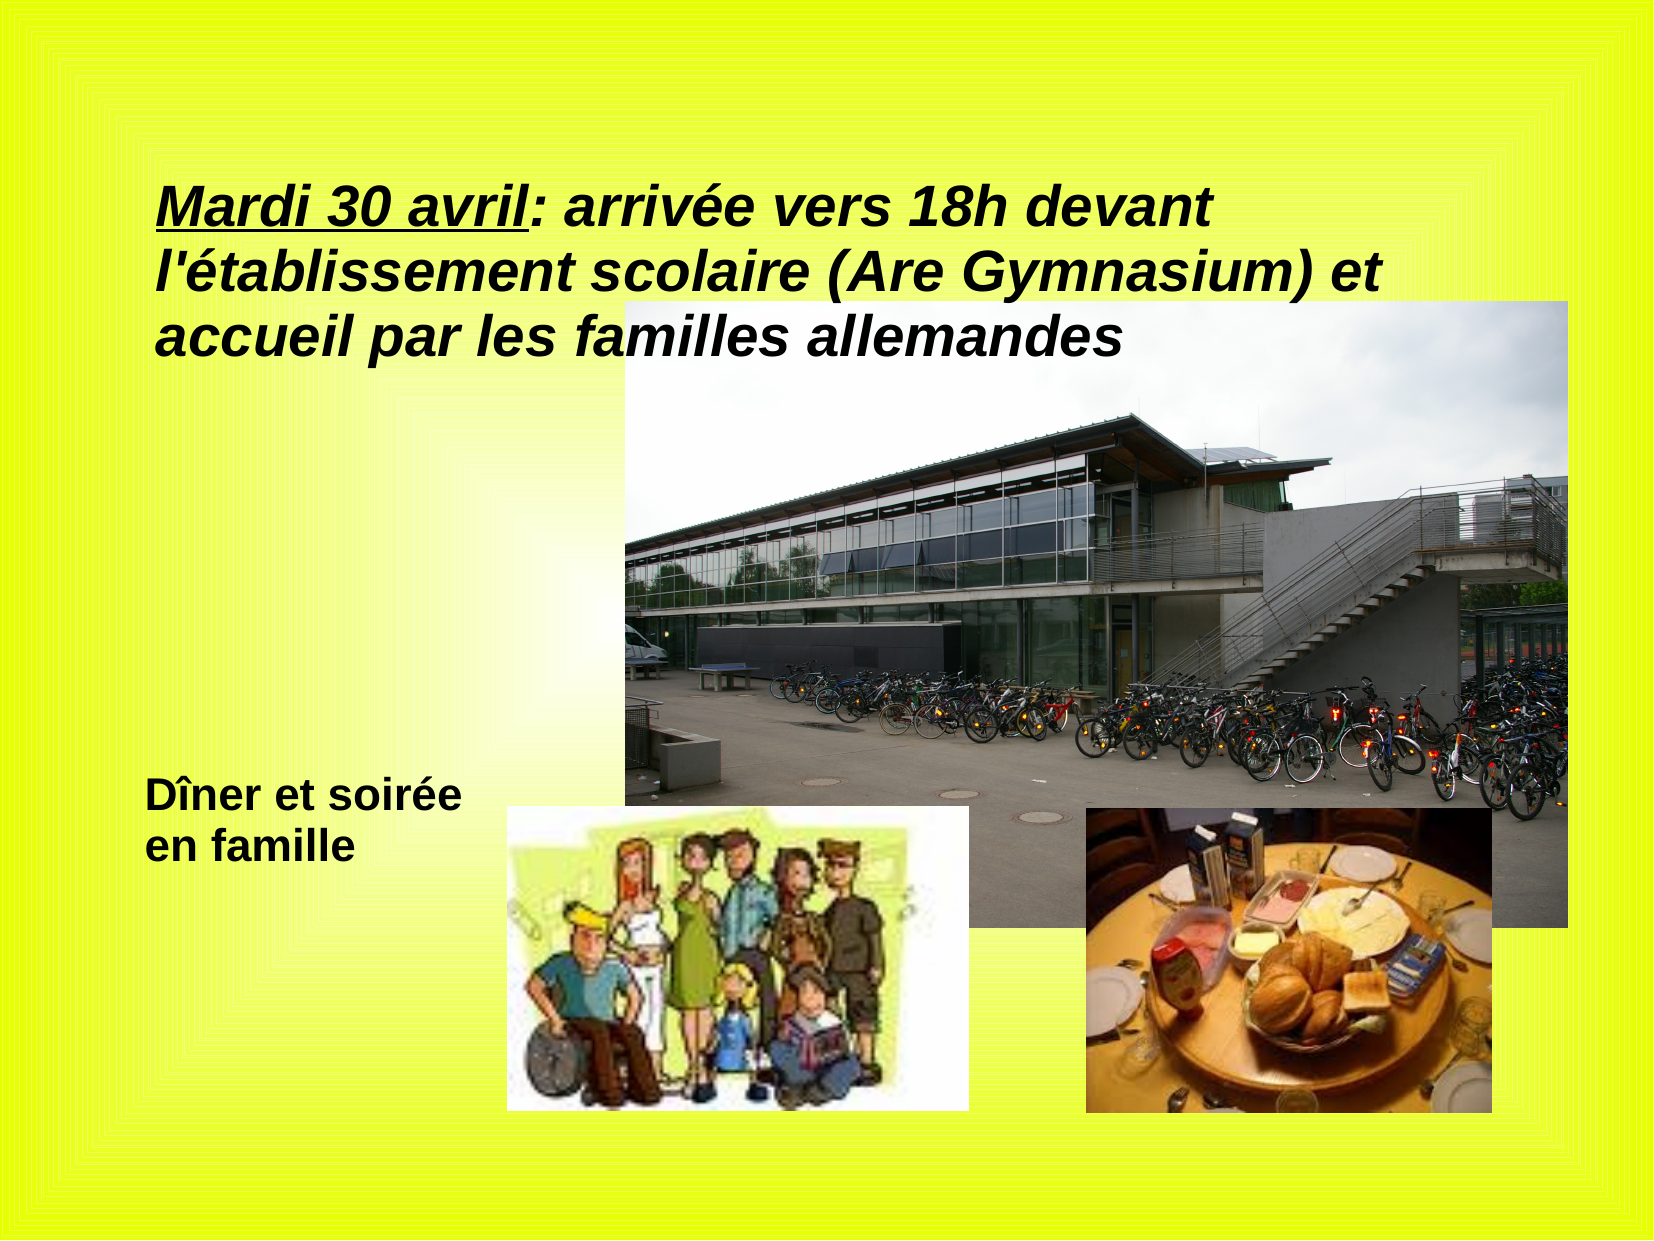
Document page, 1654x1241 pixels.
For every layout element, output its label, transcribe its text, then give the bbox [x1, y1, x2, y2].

text_box Dîner et soirée en famille [129, 761, 1046, 882]
picture [507, 301, 1568, 1113]
text_box Mardi 30 avril: arrivée vers 18h devant l'établissement scolaire (Are Gymnasium) et accueil par les familles allemandes [141, 165, 1430, 228]
